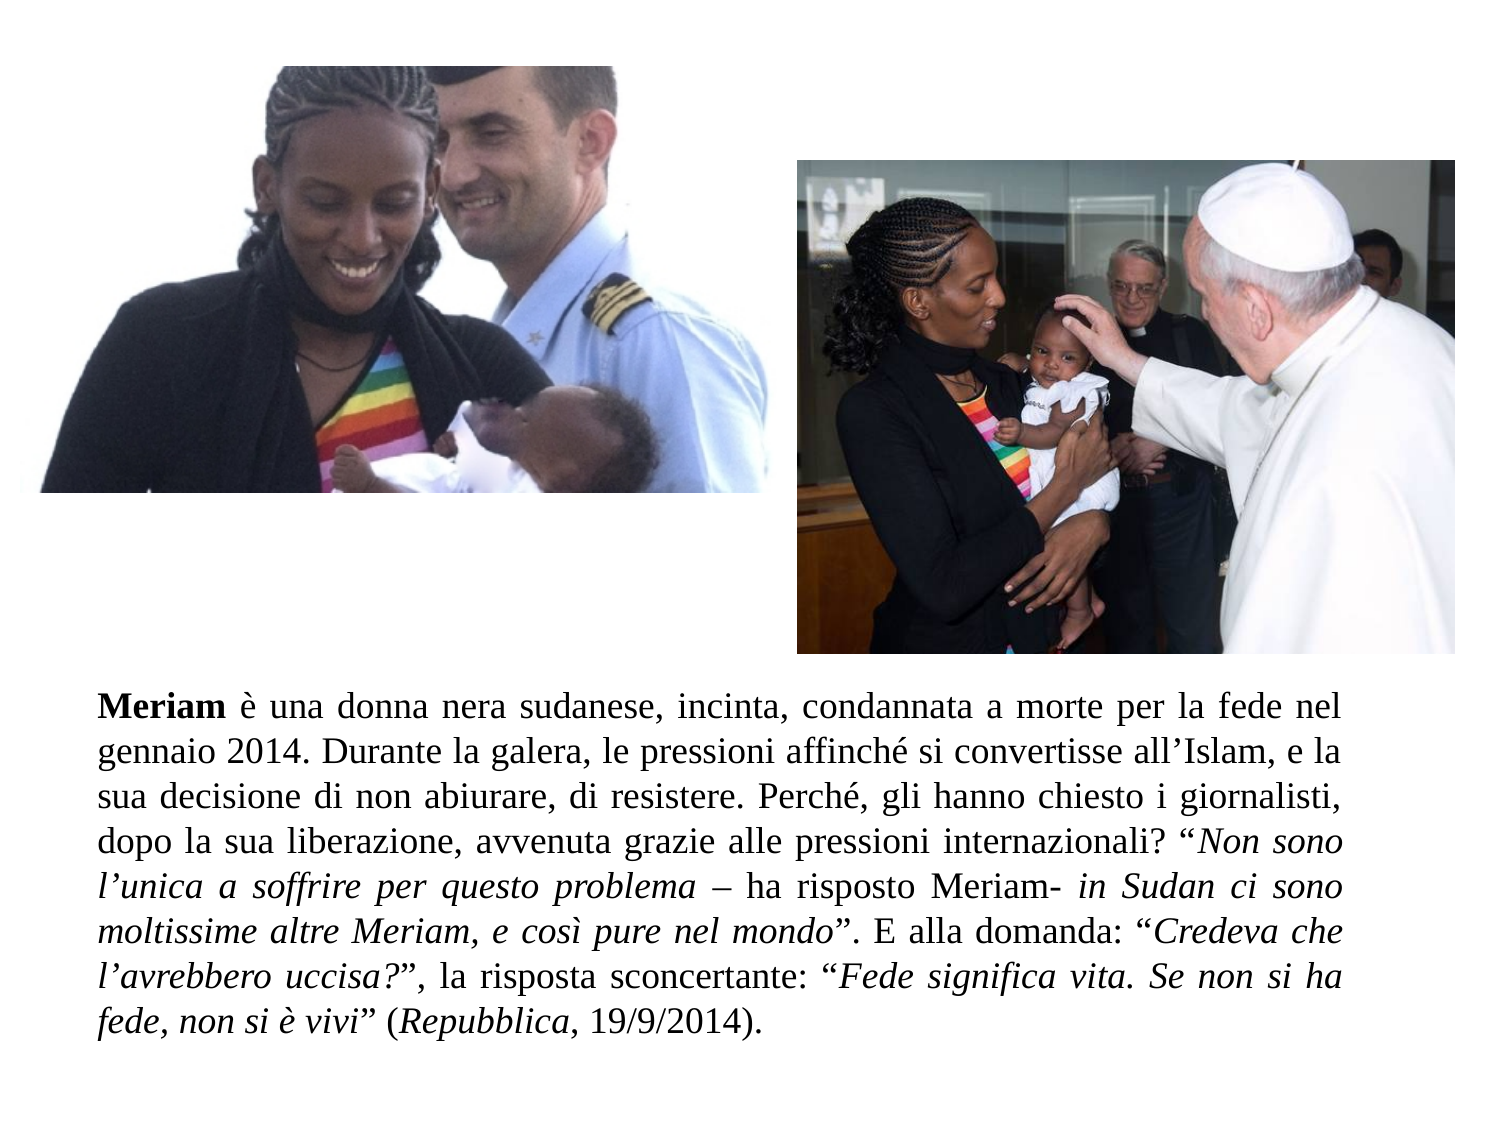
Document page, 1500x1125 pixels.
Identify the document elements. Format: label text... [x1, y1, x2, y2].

text_box Meriam è una donna nera sudanese, incinta, condannata a morte per la fede nel gennaio 2014. Durante la galera, le pressioni affinché si convertisse all’Islam, e la sua decisione di non abiurare, di resistere. Perché, gli hanno chiesto i giornalisti, dopo la sua liberazione, avvenuta grazie alle pressioni internazionali? “Non sono l’unica a soffrire per questo problema – ha risposto Meriam- in Sudan ci sono moltissime altre Meriam, e così pure nel mondo”. E alla domanda: “Credeva che l’avrebbero uccisa?”, la risposta sconcertante: “Fede significa vita. Se non si ha fede, non si è vivi” (Repubblica, 19/9/2014). [82, 673, 1359, 1048]
picture [20, 66, 777, 493]
picture [797, 160, 1455, 655]
